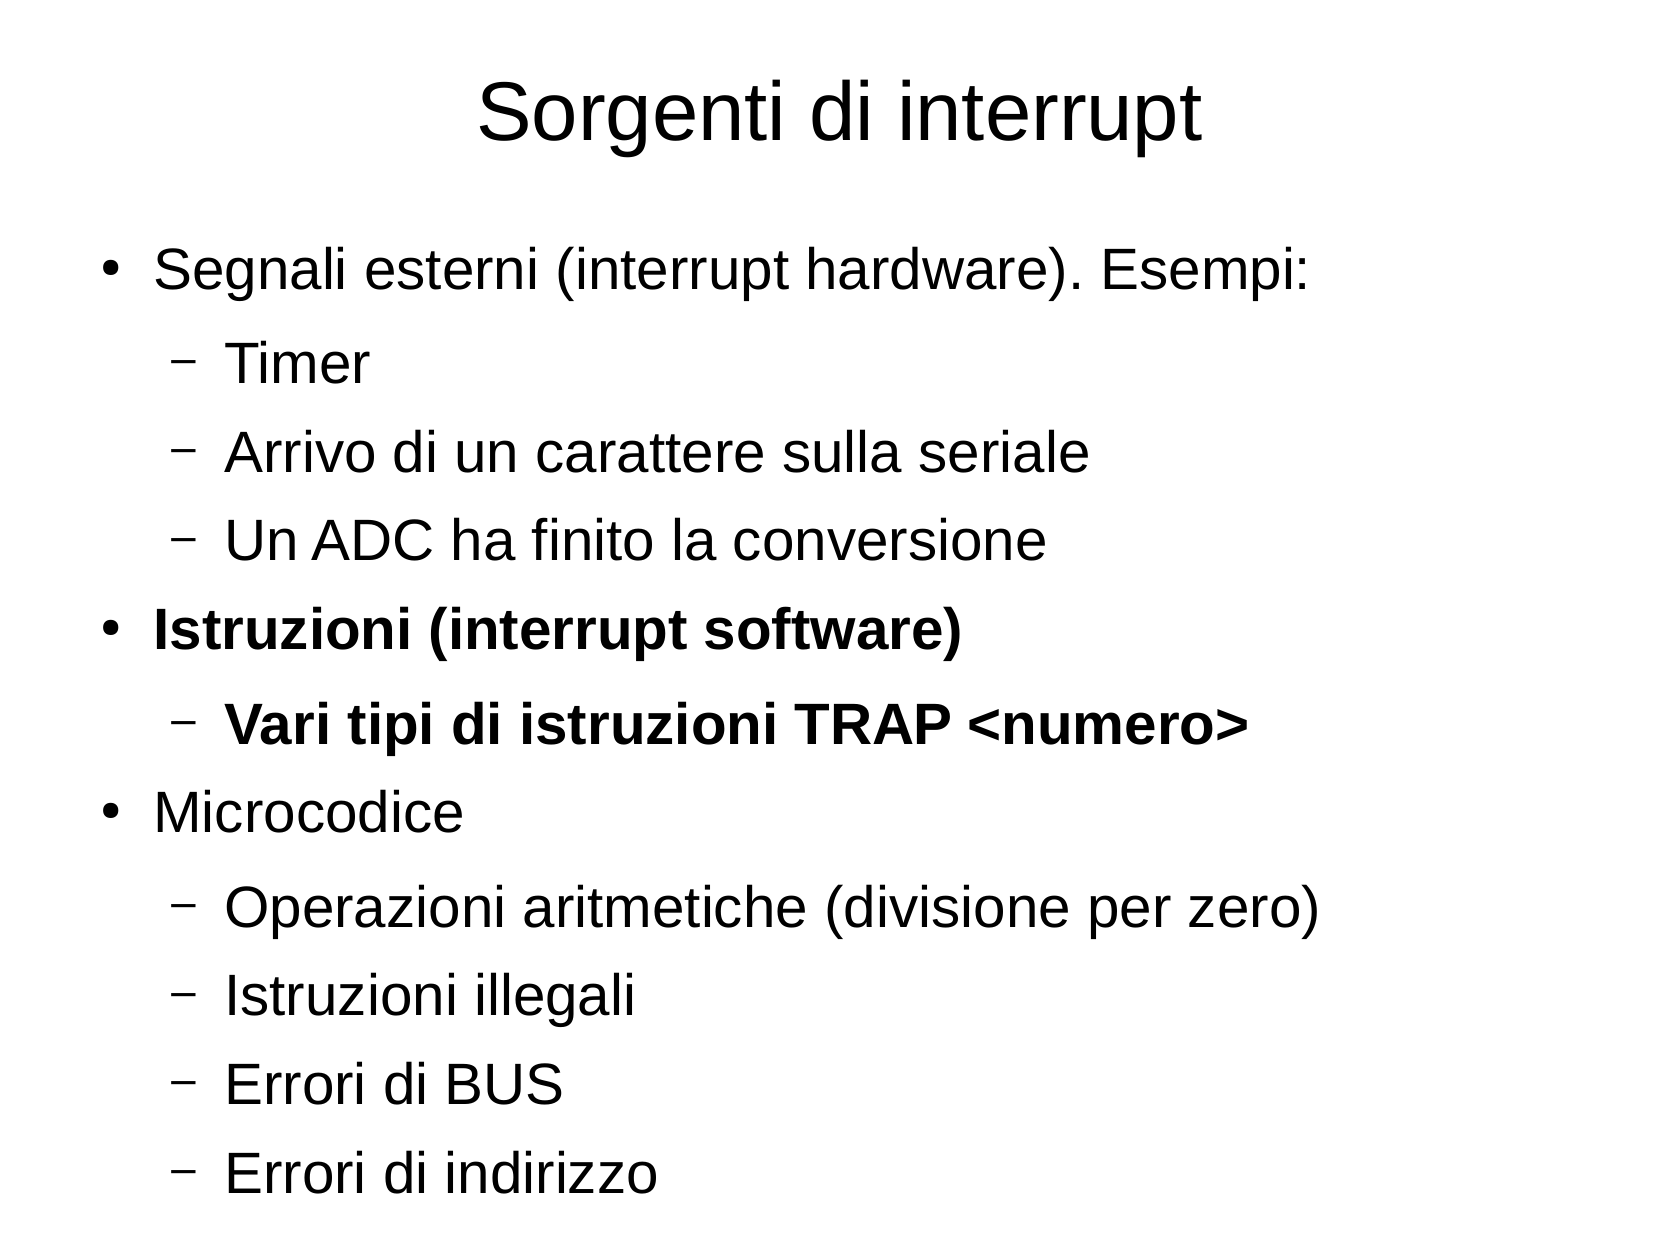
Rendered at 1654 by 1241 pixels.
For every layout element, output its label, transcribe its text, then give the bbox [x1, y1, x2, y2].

title Sorgenti di interrupt [30, 8, 1621, 216]
list Segnali esterni (interrupt hardware). Esempi: Timer Arrivo di un carattere sulla seriale Un ADC ha finito la conversione Istruzioni (interrupt software) Vari tipi di istruzioni TRAP <numero> Microcodice Operazioni aritmetiche (divisione per zero) Istruzioni illegali Errori di BUS Errori di indirizzo [82, 236, 1606, 1241]
